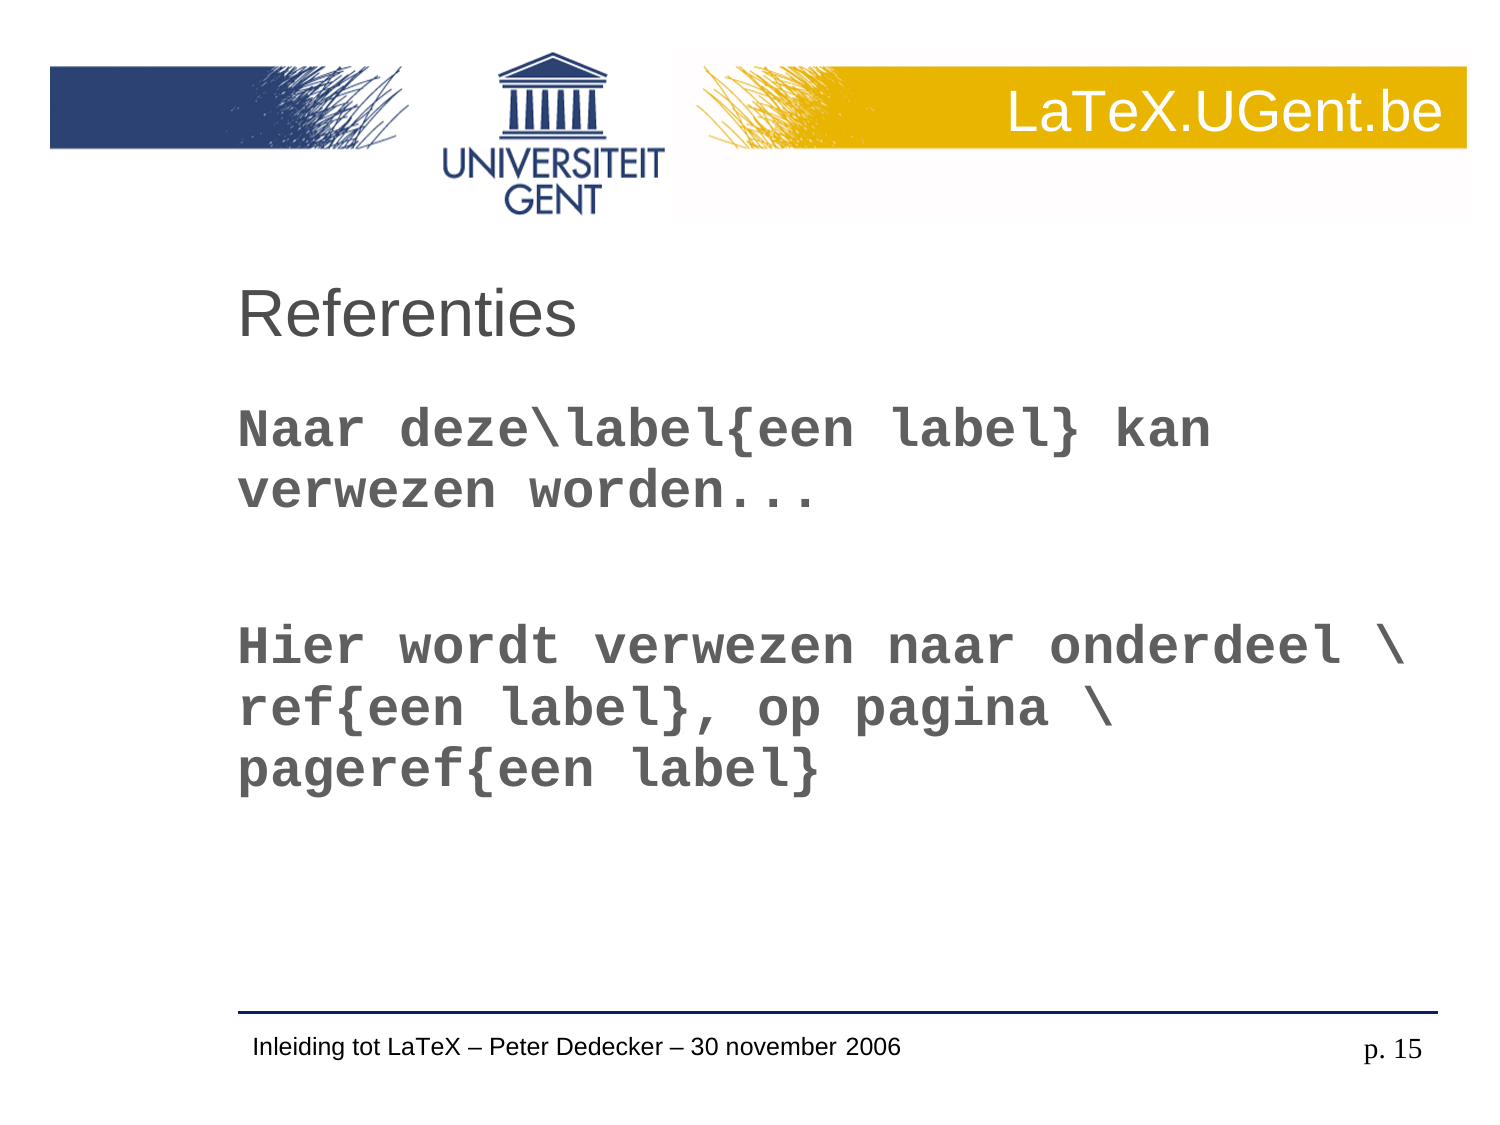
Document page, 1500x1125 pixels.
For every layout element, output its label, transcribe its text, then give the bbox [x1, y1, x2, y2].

title Referenties [237, 219, 1438, 400]
list Naar deze\label{een label} kan verwezen worden... Hier wordt verwezen naar onderdeel \ref{een label}, op pagina \pageref{een label} [237, 400, 1438, 1002]
picture [50, 49, 1467, 219]
